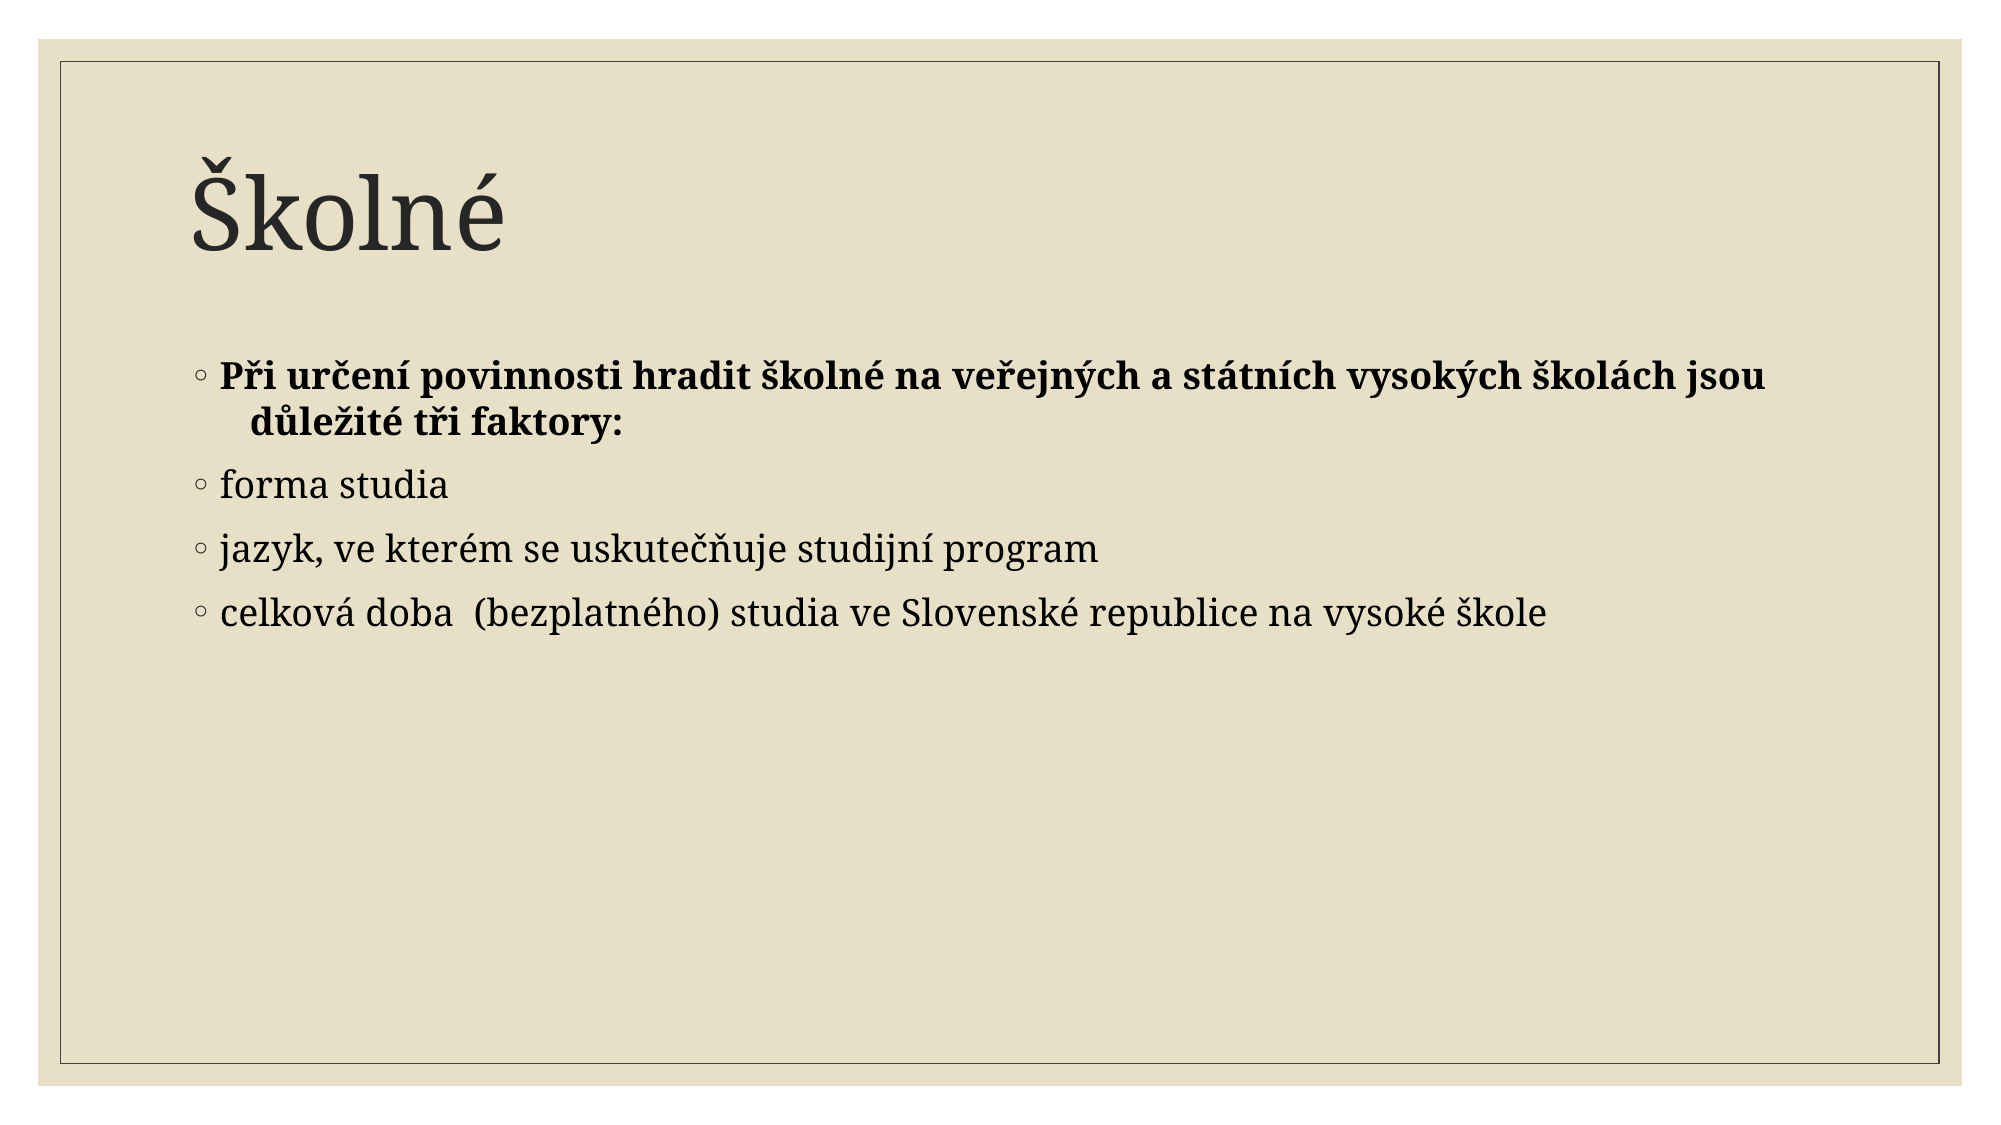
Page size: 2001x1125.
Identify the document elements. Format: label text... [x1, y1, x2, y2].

list Při určení povinnosti hradit školné na veřejných a státních vysokých školách jsou důležité tři faktory: forma studia jazyk, ve kterém se uskutečňuje studijní program celková doba (bezplatného) studia ve Slovenské republice na vysoké škole [174, 345, 1825, 991]
title Školné [174, 105, 1825, 331]
